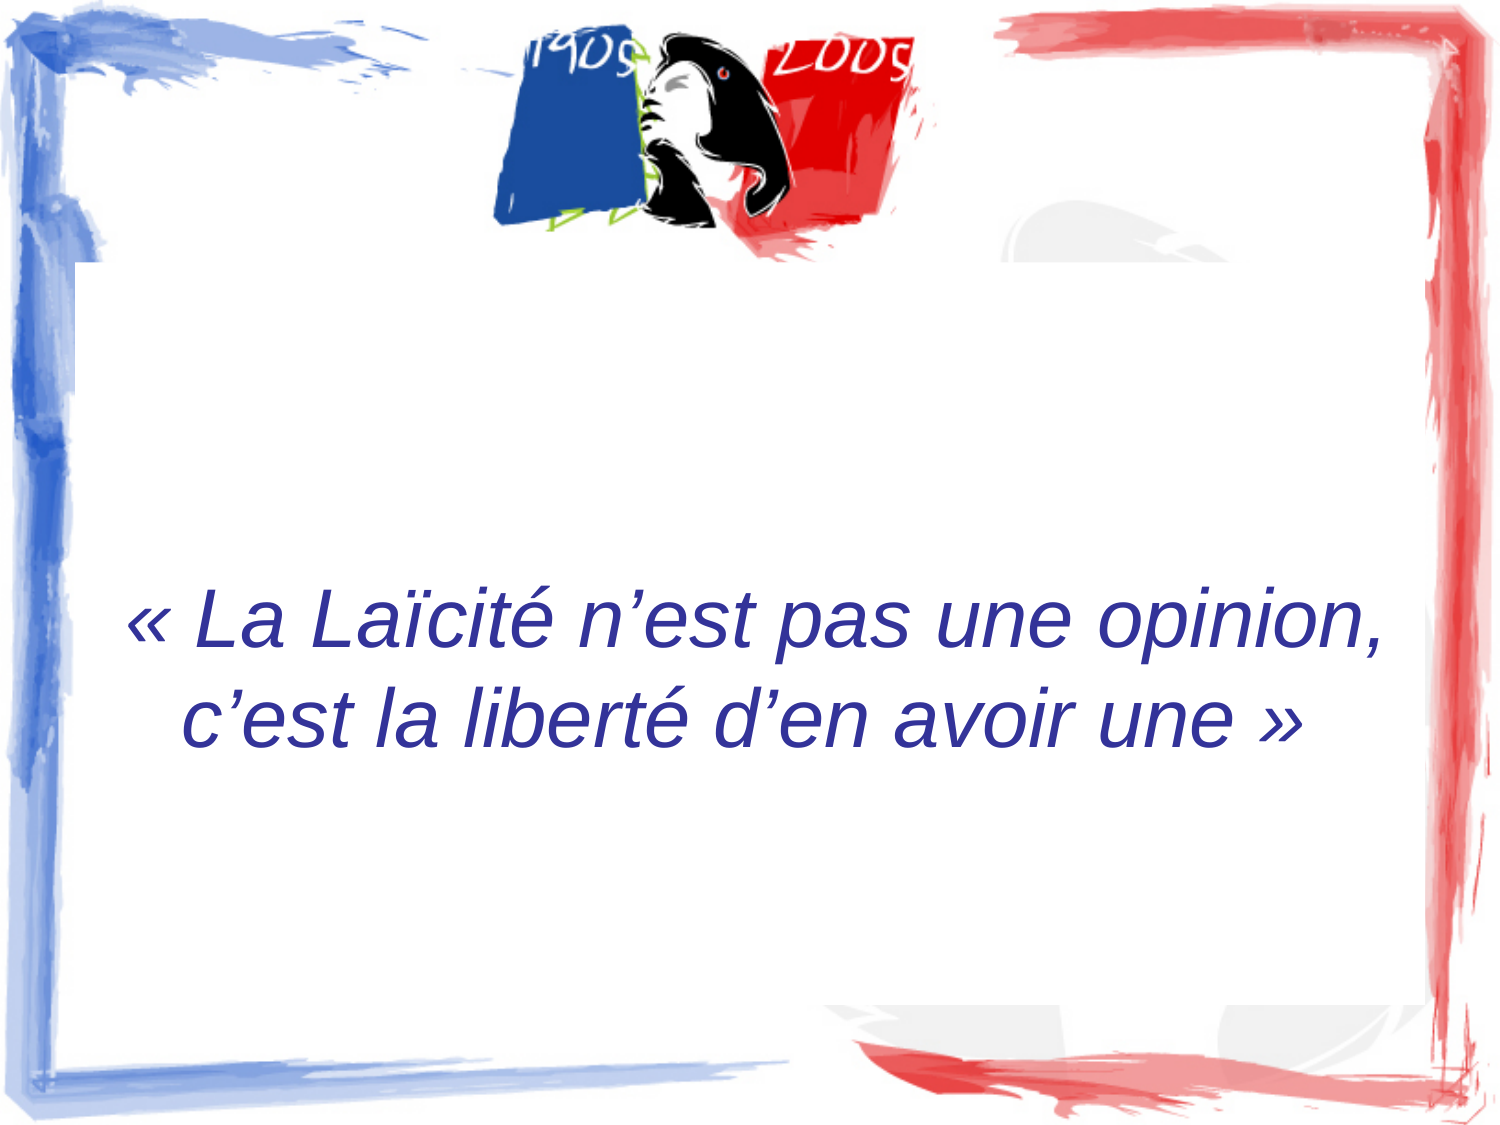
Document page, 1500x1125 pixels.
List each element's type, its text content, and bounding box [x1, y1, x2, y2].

picture [0, 0, 1500, 1125]
list « La Laïcité n’est pas une opinion, c’est la liberté d’en avoir une » [75, 262, 1426, 1005]
